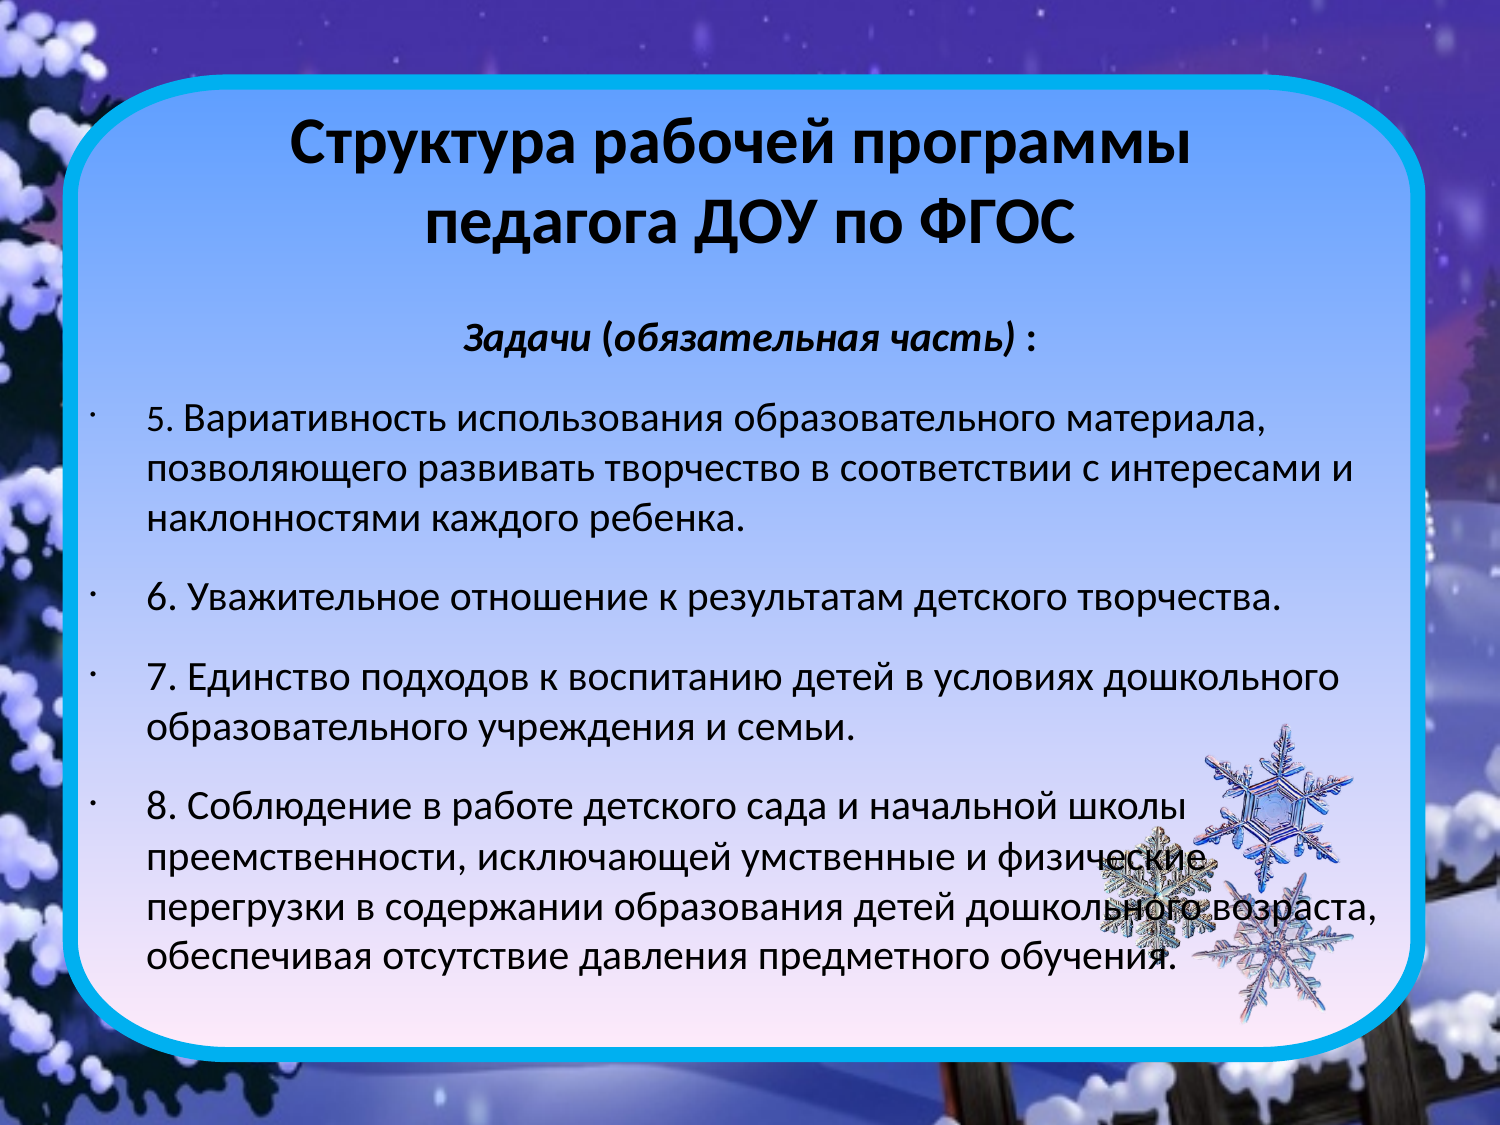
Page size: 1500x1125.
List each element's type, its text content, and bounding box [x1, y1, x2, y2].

list Задачи (обязательная часть) : 5. Вариативность использования образовательного материала, позволяющего развивать творчество в соответствии с интересами и наклонностями каждого ребенка. 6. Уважительное отношение к результатам детского творчества. 7. Единство подходов к воспитанию детей в условиях дошкольного образовательного учреждения и семьи. 8. Соблюдение в работе детского сада и начальной школы преемственности, исключающей умственные и физические перегрузки в содержании образования детей дошкольного возраста, обеспечивая отсутствие давления предметного обучения. [75, 302, 1425, 1005]
picture [0, 0, 1500, 1125]
title Структура рабочей программы педагога ДОУ по ФГОС [75, 90, 1425, 279]
